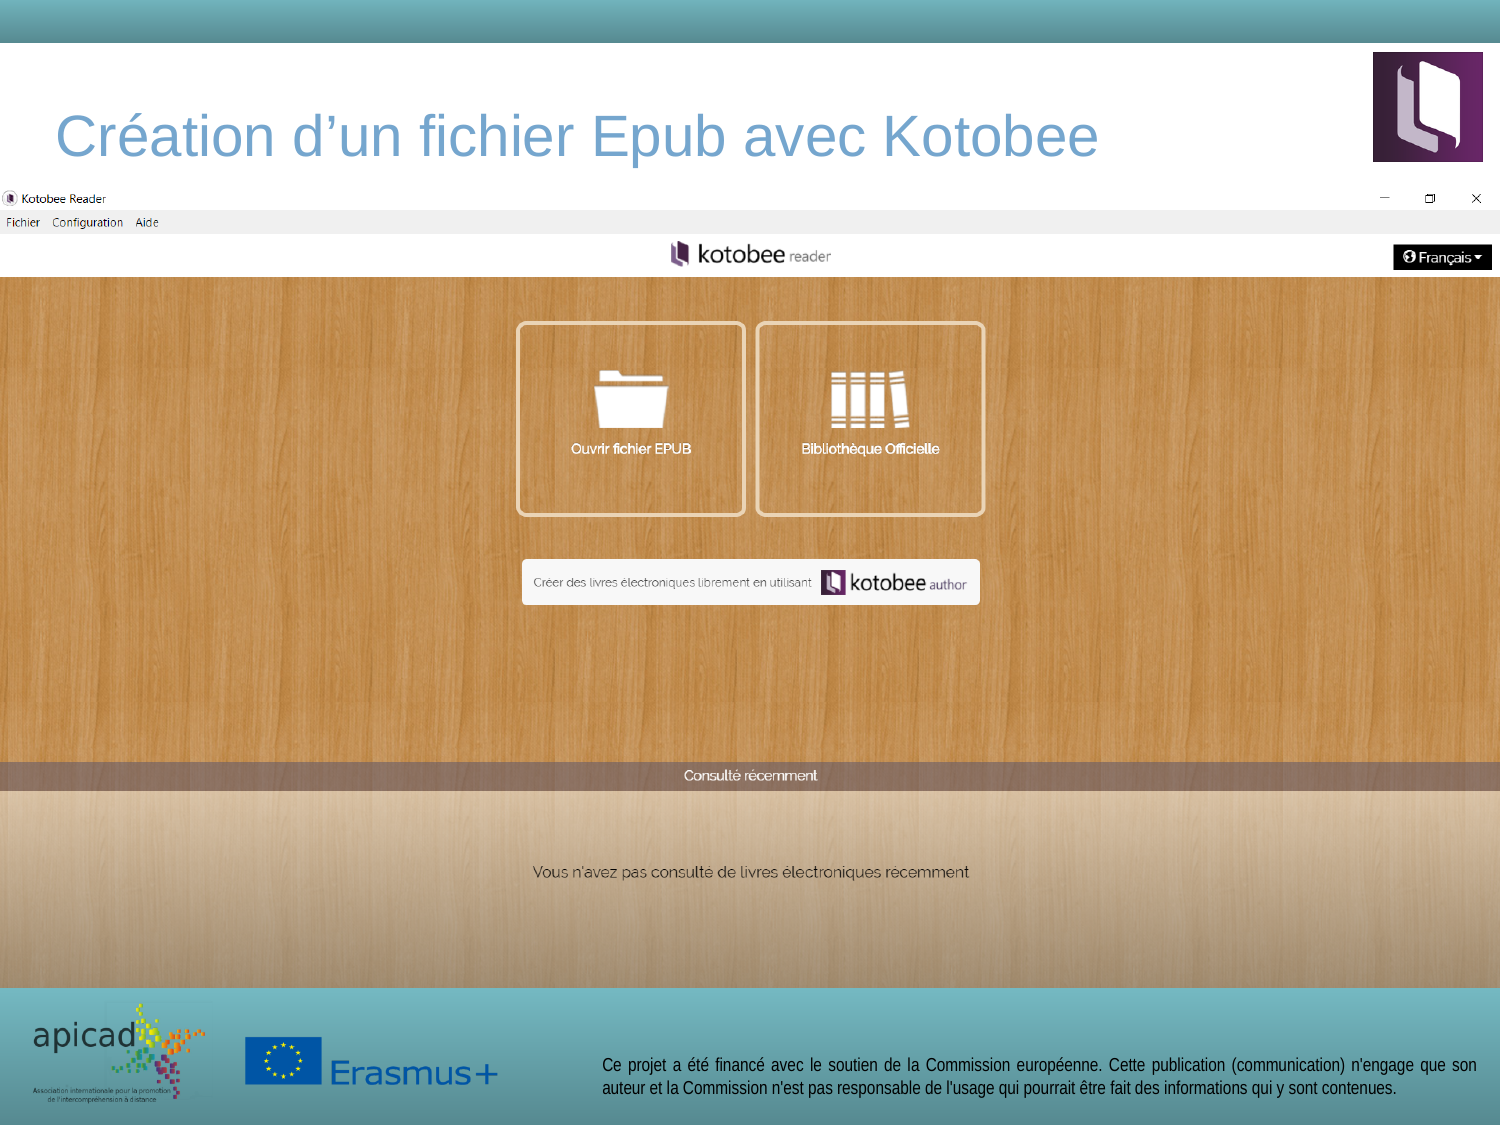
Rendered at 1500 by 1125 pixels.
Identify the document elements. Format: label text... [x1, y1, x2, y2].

picture [230, 1023, 512, 1098]
picture [0, 187, 1500, 988]
text_box [0, 0, 1500, 43]
text_box Création d’un fichier Epub avec Kotobee [41, 90, 1353, 176]
picture [1373, 52, 1483, 162]
text_box Ce projet a été financé avec le soutien de la Commission européenne. Cette publication (communication) n'engage que son auteur et la Commission n'est pas responsable de l'usage qui pourrait être fait des informations qui y sont contenues. [596, 1046, 1483, 1105]
picture [29, 999, 213, 1108]
text_box [0, 988, 1500, 1125]
